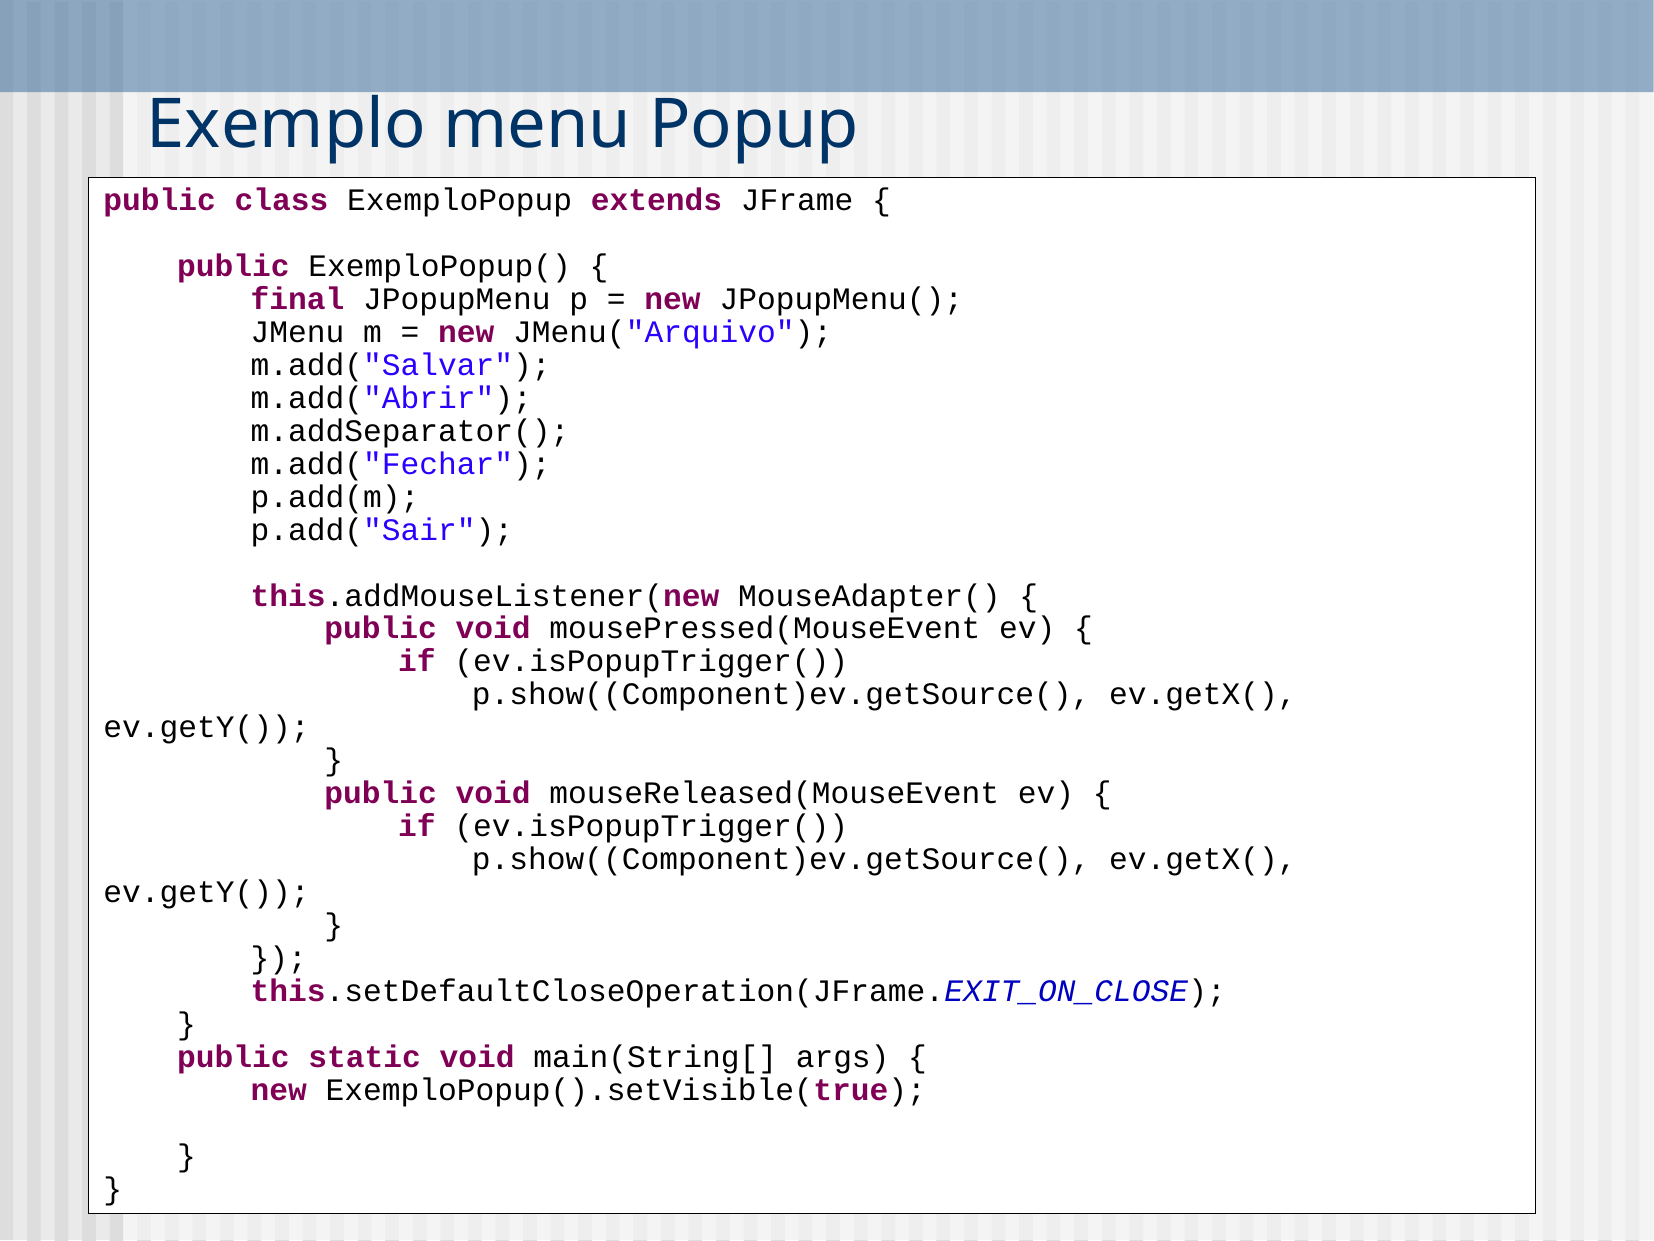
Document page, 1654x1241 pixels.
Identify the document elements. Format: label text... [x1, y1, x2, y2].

title Exemplo menu Popup [146, 29, 1536, 177]
text_box public class ExemploPopup extends JFrame { public ExemploPopup() { final JPopupMenu p = new JPopupMenu(); JMenu m = new JMenu("Arquivo"); m.add("Salvar"); m.add("Abrir"); m.addSeparator(); m.add("Fechar"); p.add(m); p.add("Sair"); this.addMouseListener(new MouseAdapter() { public void mousePressed(MouseEvent ev) { if (ev.isPopupTrigger()) p.show((Component)ev.getSource(), ev.getX(), ev.getY()); } public void mouseReleased(MouseEvent ev) { if (ev.isPopupTrigger()) p.show((Component)ev.getSource(), ev.getX(), ev.getY()); } }); this.setDefaultCloseOperation(JFrame.EXIT_ON_CLOSE); } public static void main(String[] args) { new ExemploPopup().setVisible(true); } } [88, 177, 1536, 1190]
